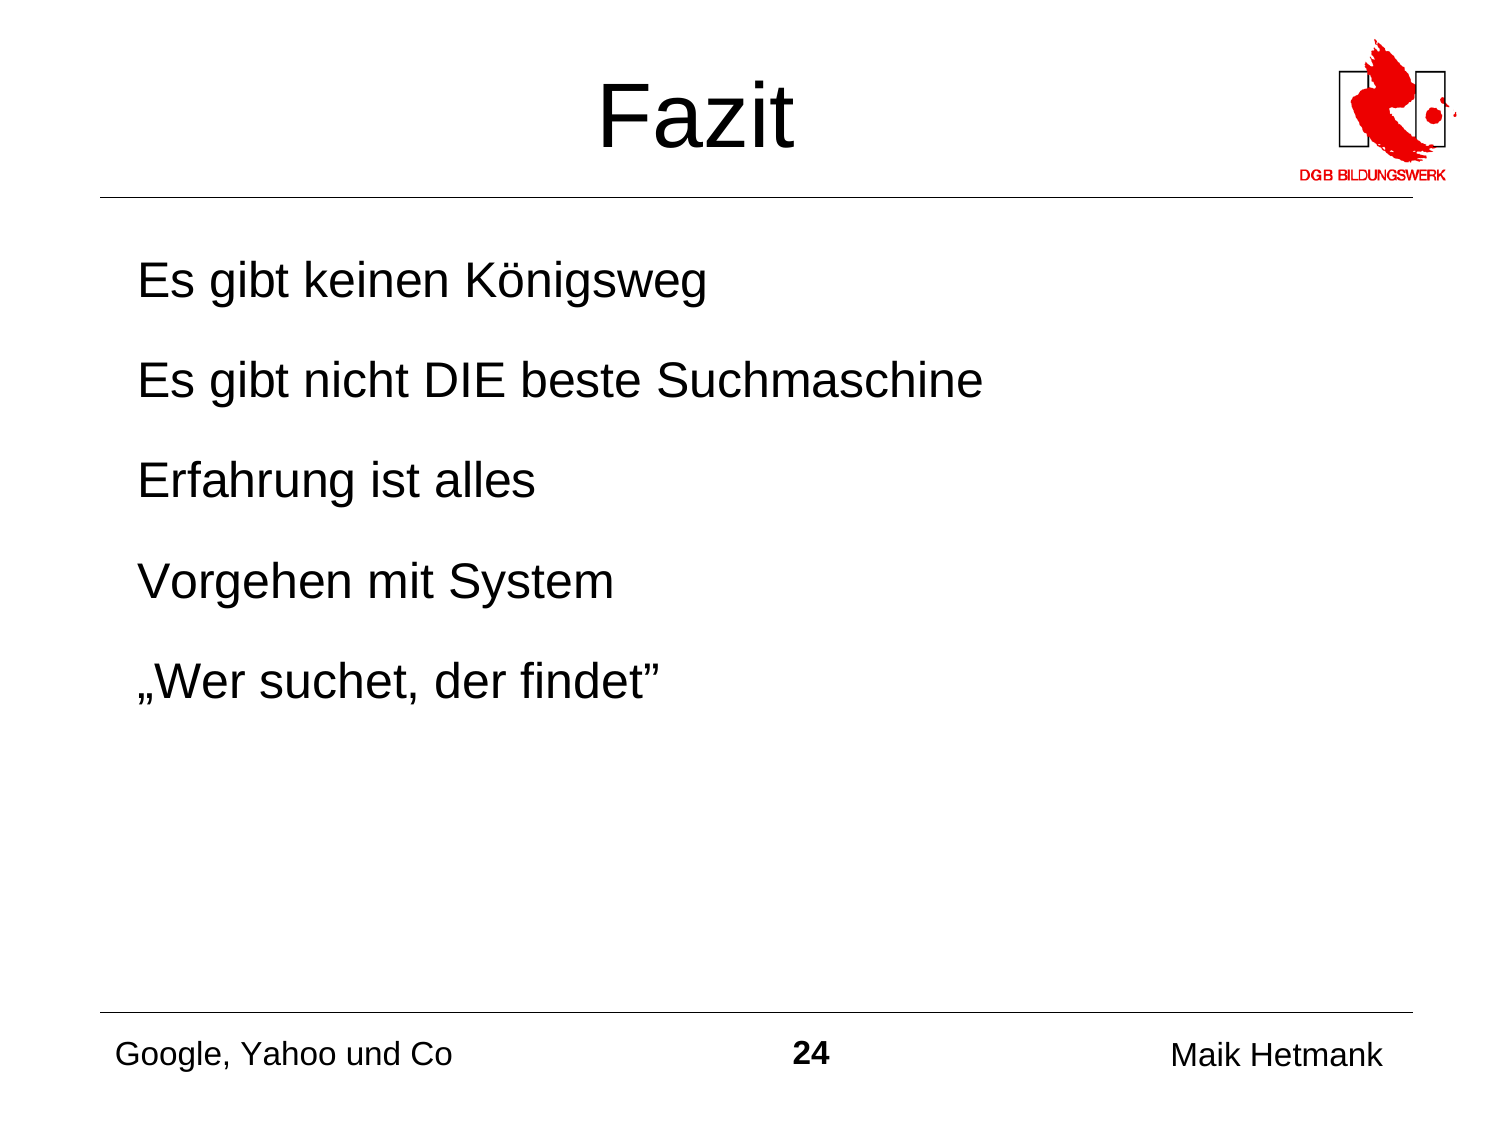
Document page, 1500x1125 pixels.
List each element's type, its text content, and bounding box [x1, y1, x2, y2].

text_box „Wer suchet, der findet” [137, 649, 1407, 710]
picture [1299, 37, 1457, 181]
text_box Erfahrung ist alles [137, 448, 1407, 509]
text_box Es gibt keinen Königsweg [137, 248, 1407, 309]
title Fazit [87, 49, 1305, 175]
text_box Es gibt nicht DIE beste Suchmaschine [137, 348, 1407, 409]
text_box Vorgehen mit System [137, 549, 1407, 610]
